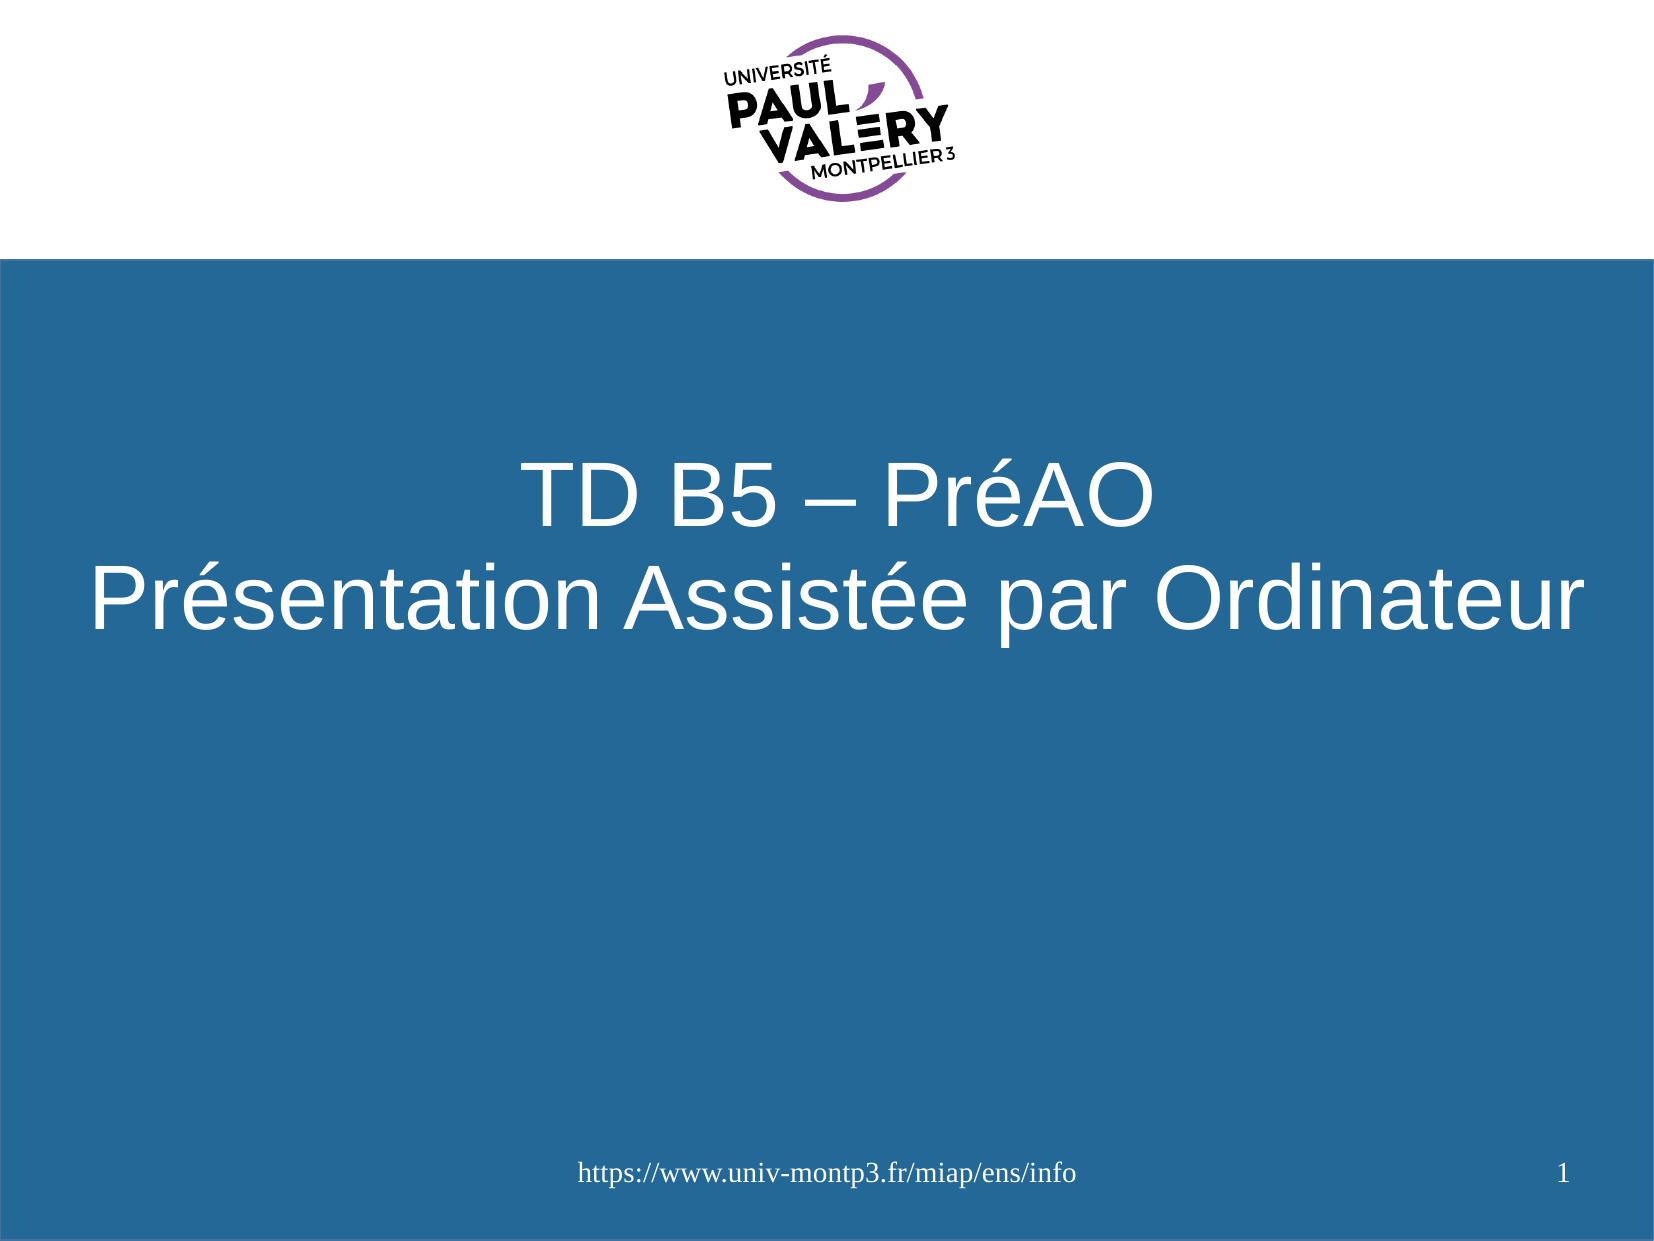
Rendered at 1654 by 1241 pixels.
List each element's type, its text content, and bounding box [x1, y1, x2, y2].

picture [708, 25, 971, 213]
title TD B5 – PréAO Présentation Assistée par Ordinateur [70, 392, 1607, 700]
